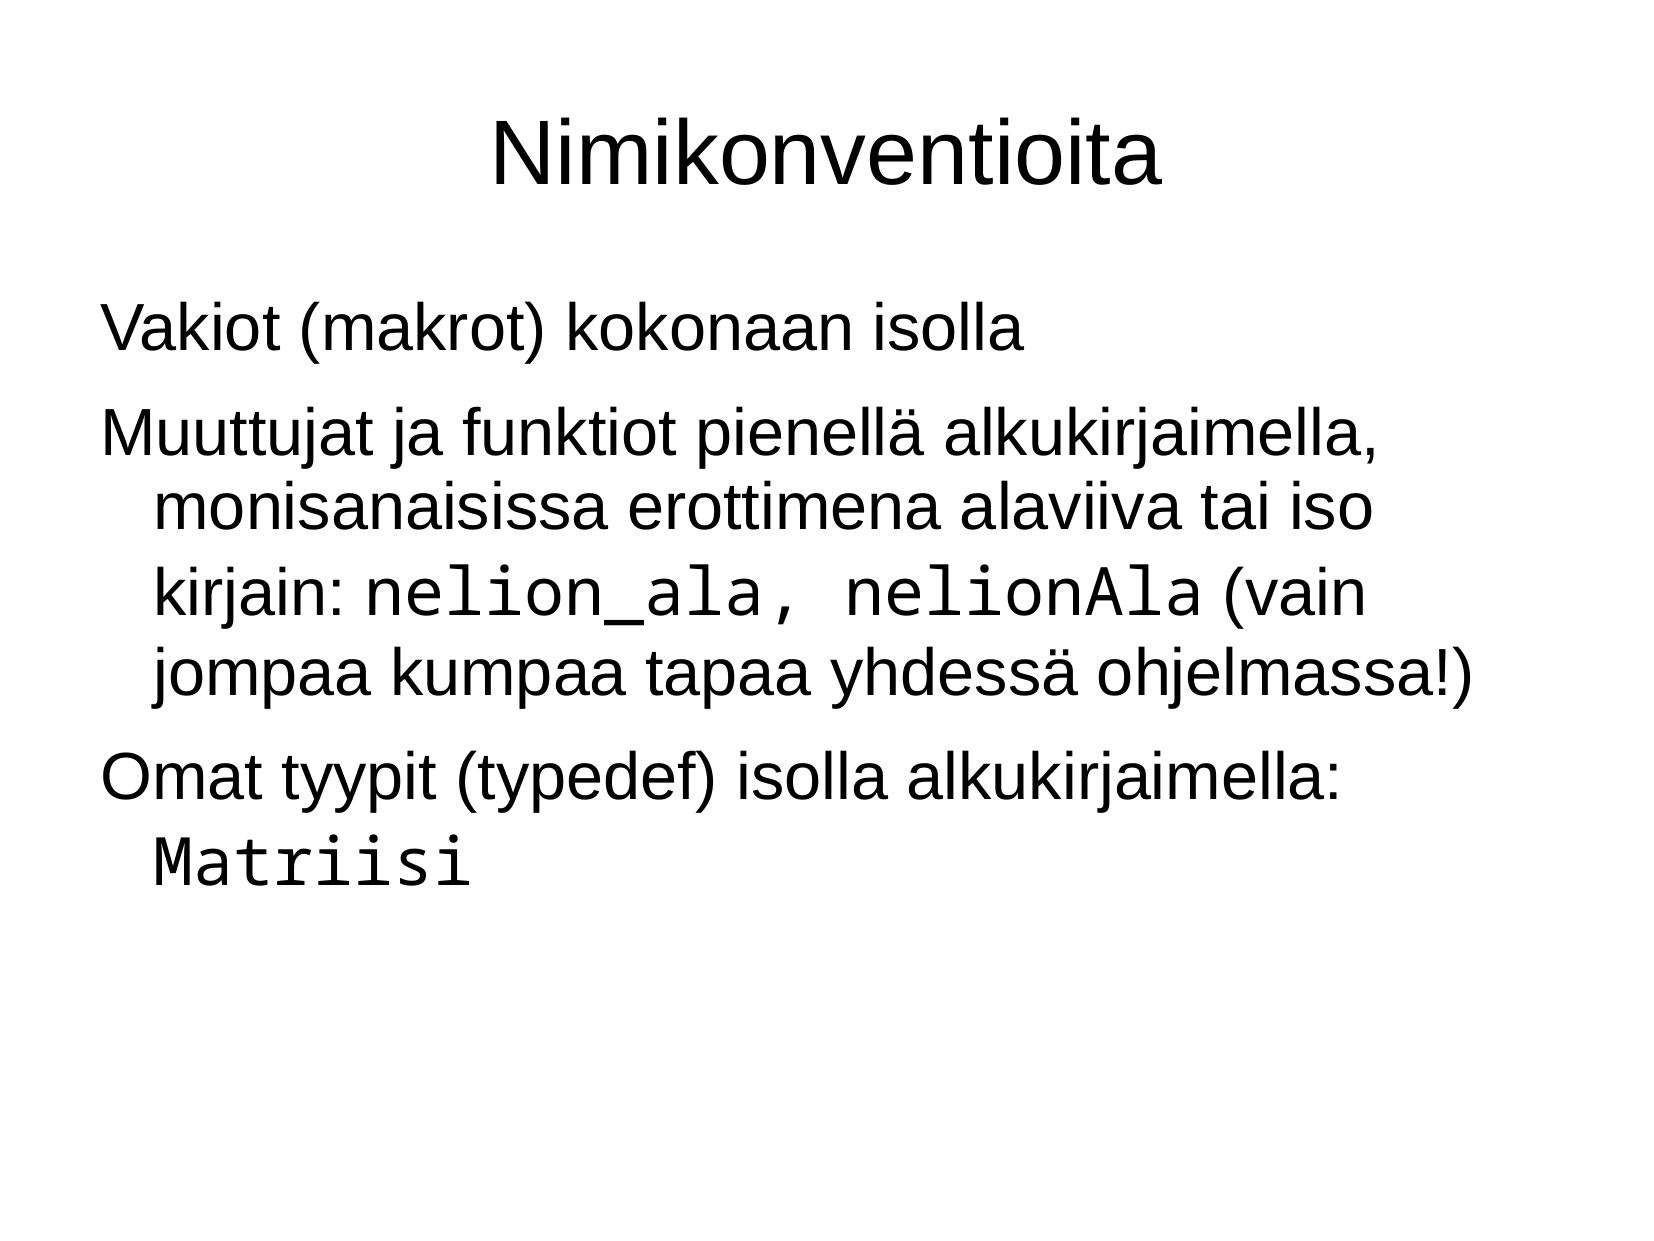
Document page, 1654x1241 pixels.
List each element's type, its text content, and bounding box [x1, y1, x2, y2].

title Nimikonventioita [82, 49, 1571, 257]
list Vakiot (makrot) kokonaan isolla Muuttujat ja funktiot pienellä alkukirjaimella, monisanaisissa erottimena alaviiva tai iso kirjain: nelion_ala, nelionAla (vain jompaa kumpaa tapaa yhdessä ohjelmassa!) Omat tyypit (typedef) isolla alkukirjaimella: Matriisi [82, 290, 1571, 1094]
